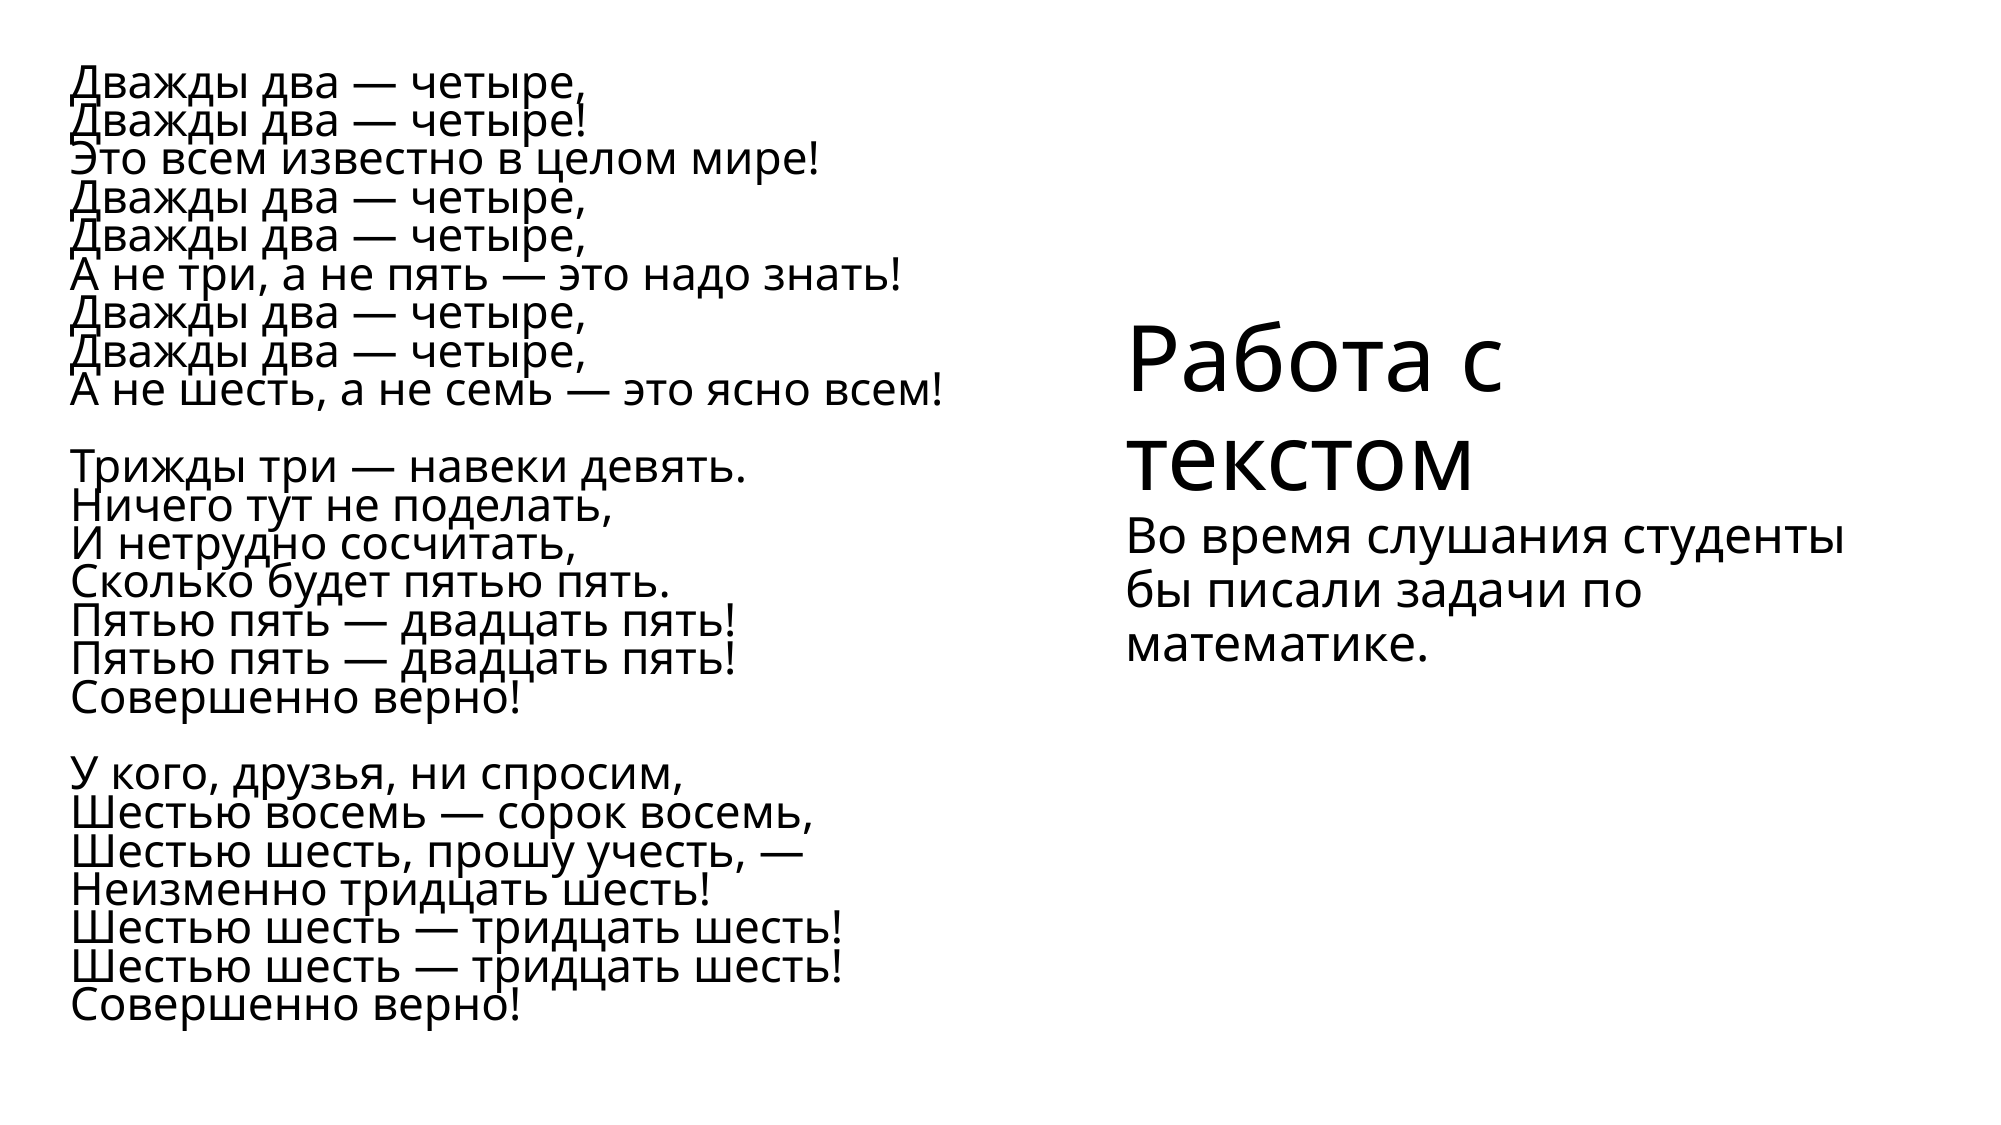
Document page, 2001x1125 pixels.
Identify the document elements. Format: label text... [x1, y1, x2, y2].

list Дважды два — четыре, Дважды два — четыре! Это всем известно в целом мире! Дважды два — четыре, Дважды два — четыре, А не три, а не пять — это надо знать! Дважды два — четыре, Дважды два — четыре, А не шесть, а не семь — это ясно всем! Трижды три — навеки девять. Ничего тут не поделать, И нетрудно сосчитать, Сколько будет пятью пять. Пятью пять — двадцать пять! Пятью пять — двадцать пять! Совершенно верно! У кого, друзья, ни спросим, Шестью восемь — сорок восемь, Шестью шесть, прошу учесть, — Неизменно тридцать шесть! Шестью шесть — тридцать шесть! Шестью шесть — тридцать шесть! Совершенно верно! [54, 59, 1111, 1125]
title Работа с текстом Во время слушания студенты бы писали задачи по математике. [1111, 59, 1863, 925]
